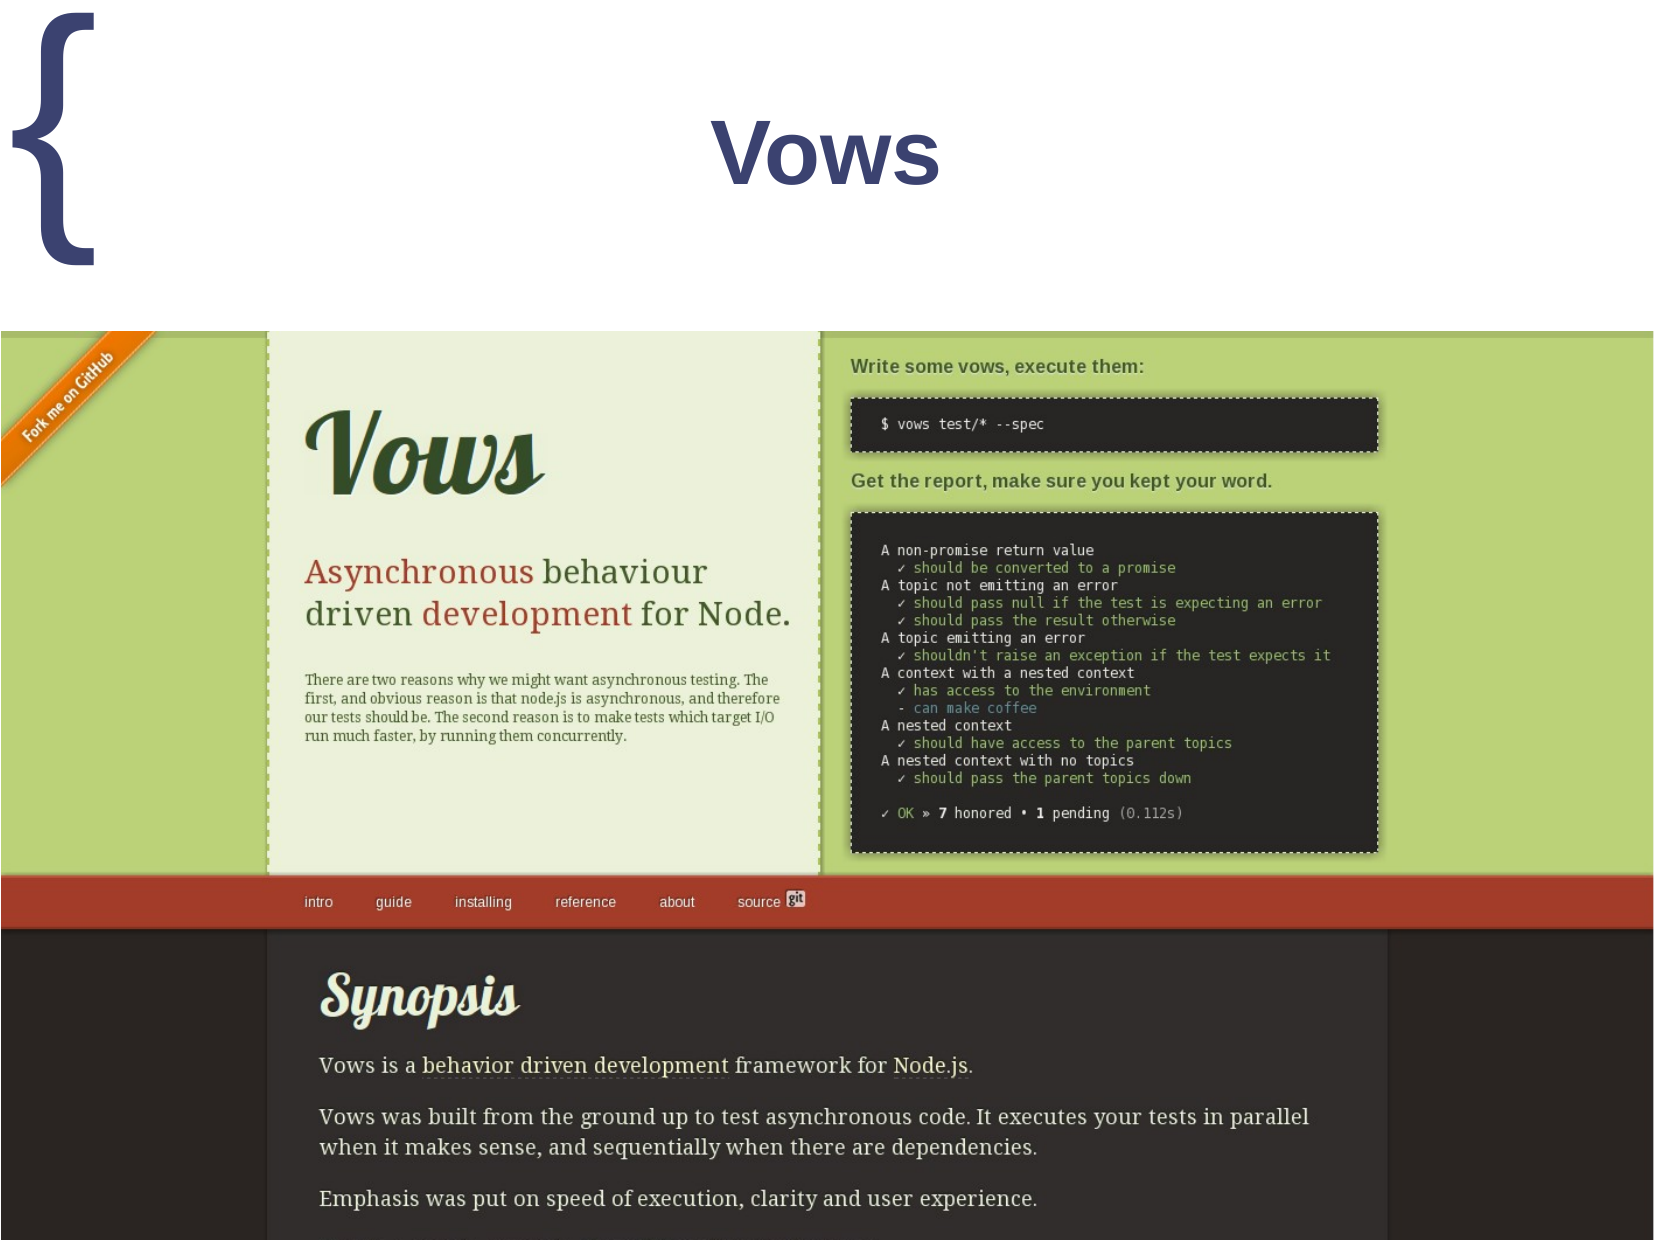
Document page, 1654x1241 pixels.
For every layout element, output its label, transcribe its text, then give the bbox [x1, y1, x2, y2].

picture [1, 331, 1654, 1241]
title Vows [82, 56, 1571, 250]
